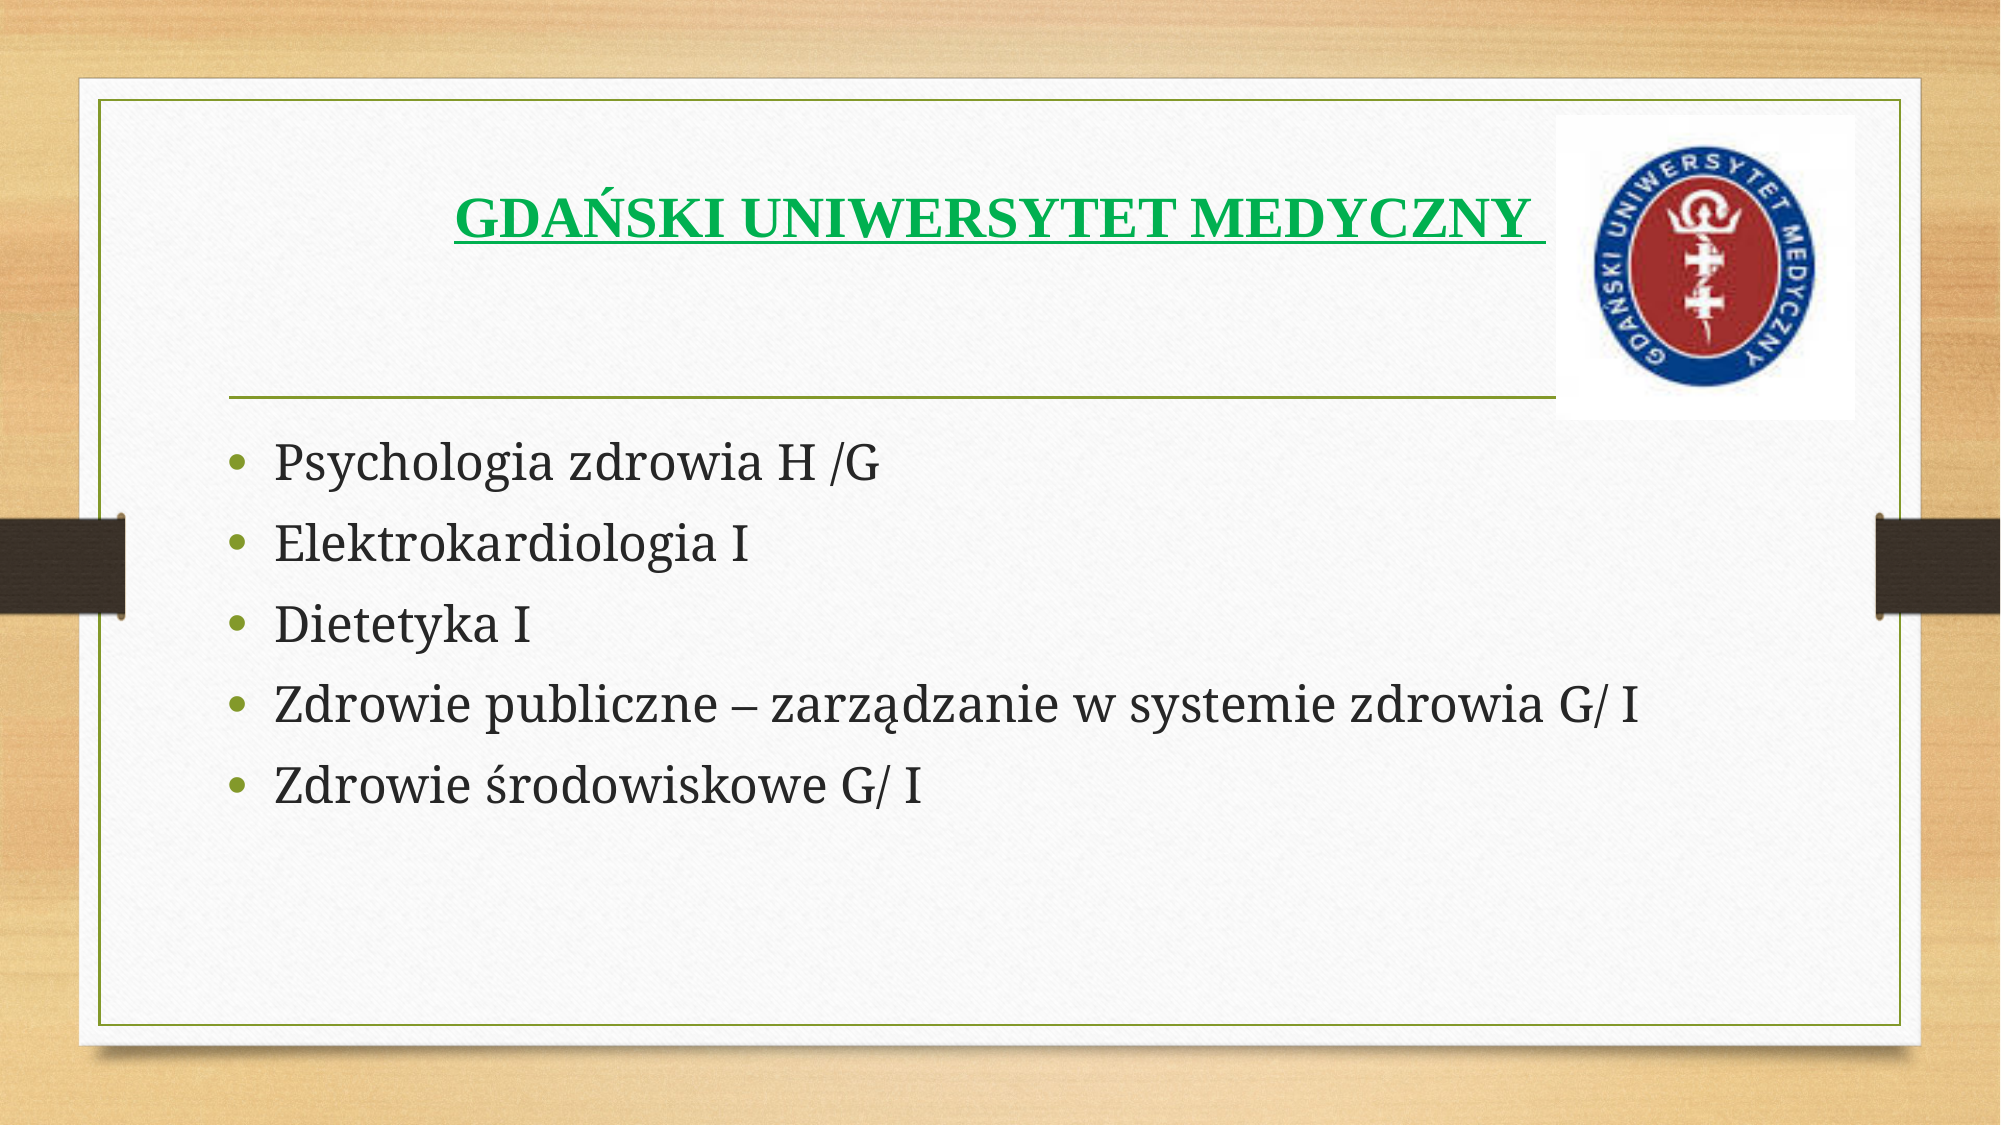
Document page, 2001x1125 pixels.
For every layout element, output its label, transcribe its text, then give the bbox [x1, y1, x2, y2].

picture [1556, 115, 1855, 420]
list Psychologia zdrowia H /G Elektrokardiologia I Dietetyka I Zdrowie publiczne – zarządzanie w systemie zdrowia G/ I Zdrowie środowiskowe G/ I [212, 419, 1788, 964]
title GDAŃSKI UNIWERSYTET MEDYCZNY [212, 161, 1556, 376]
